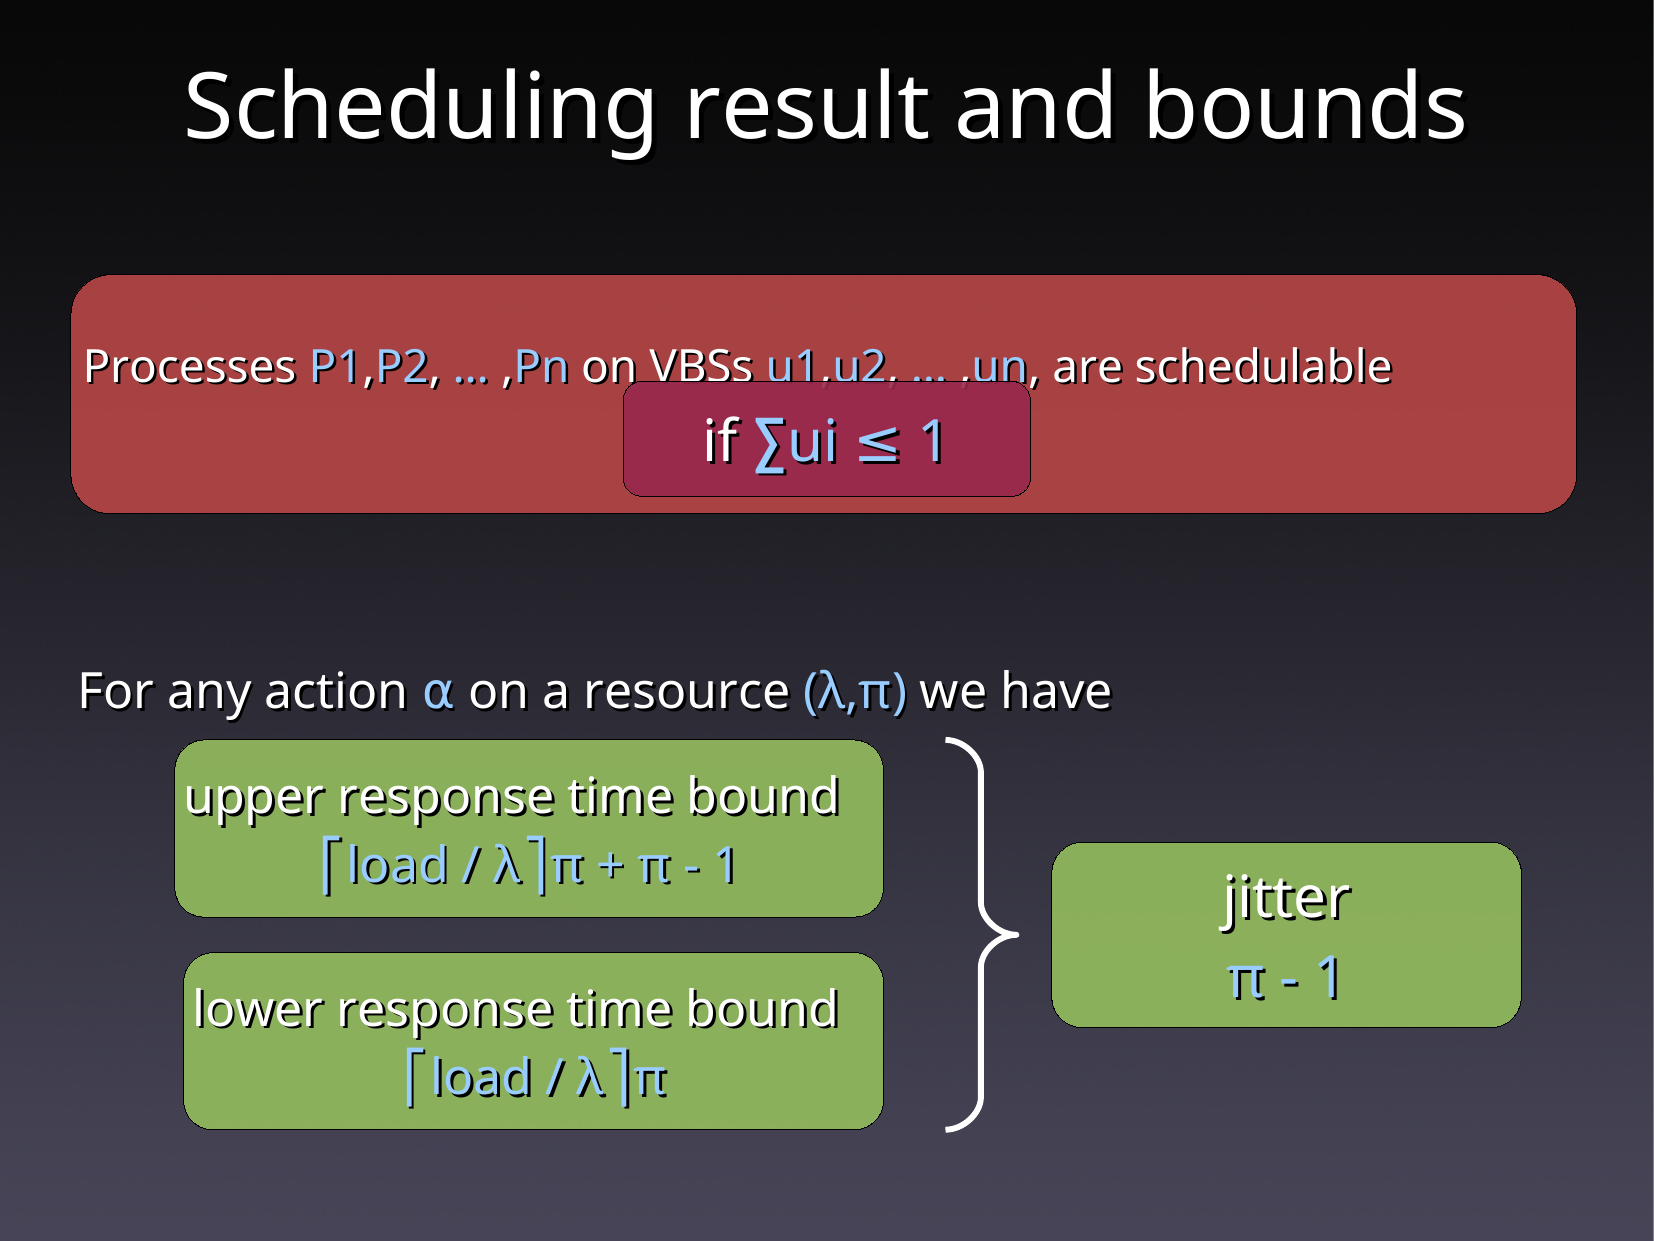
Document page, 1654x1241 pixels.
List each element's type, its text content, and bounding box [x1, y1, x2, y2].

text_box if ∑ui ≤ 1 [623, 381, 1031, 497]
title Scheduling result and bounds [120, 0, 1533, 208]
text_box For any action α on a resource (λ,π) we have [77, 655, 1542, 727]
text_box jitter π - 1 [1051, 842, 1522, 1028]
text_box upper response time bound ⎡load / λ⎤π + π - 1 [174, 739, 884, 918]
text_box lower response time bound ⎡load / λ⎤π [183, 952, 884, 1130]
text_box Processes P1,P2, … ,Pn on VBSs u1,u2, … ,un, are schedulable [70, 274, 1577, 514]
picture [0, 0, 1654, 1241]
